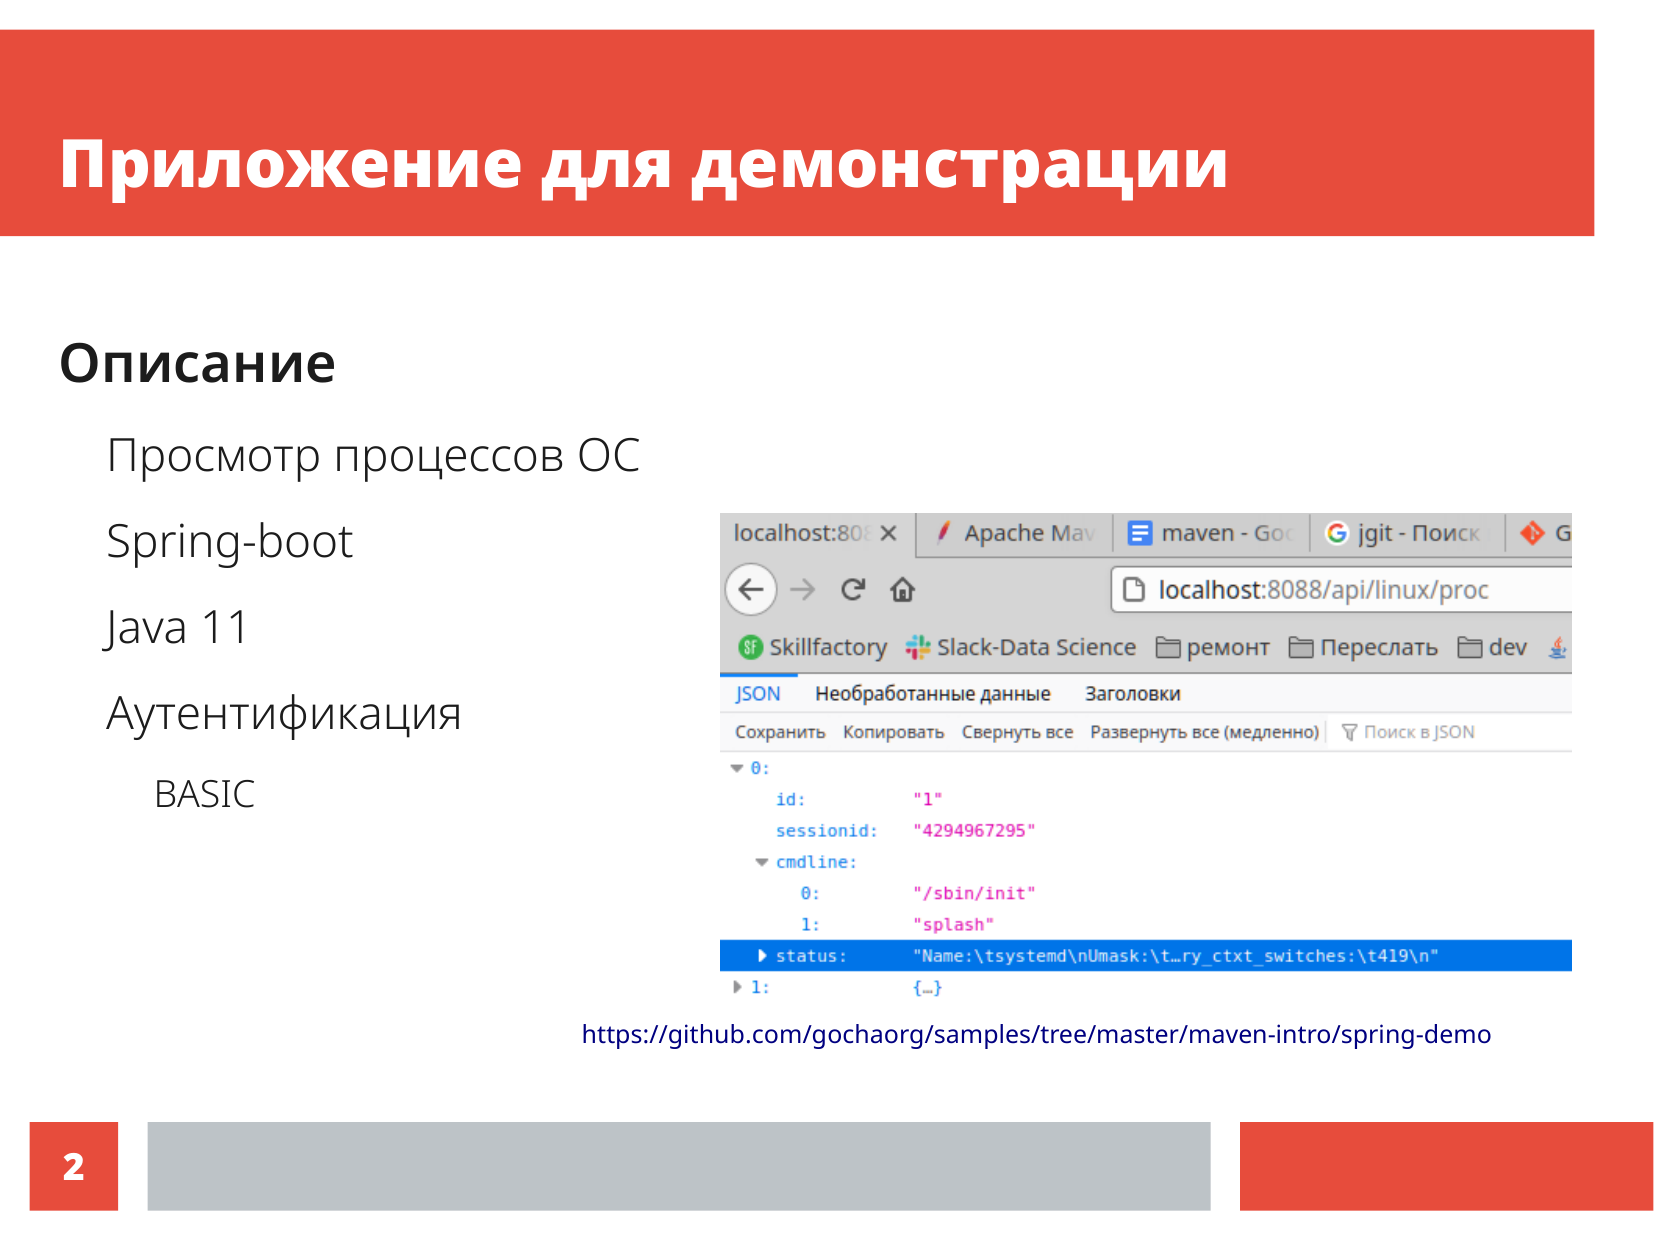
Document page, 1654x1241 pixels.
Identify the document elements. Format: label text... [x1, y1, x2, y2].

list Описание Просмотр процессов ОС Spring-boot Java 11 Аутентификация BASIC [59, 324, 745, 1093]
title Приложение для демонстрации [59, 59, 1595, 207]
text_box https://github.com/gochaorg/samples/tree/master/maven-intro/spring-demo [566, 1009, 1560, 1060]
picture [720, 513, 1572, 1009]
